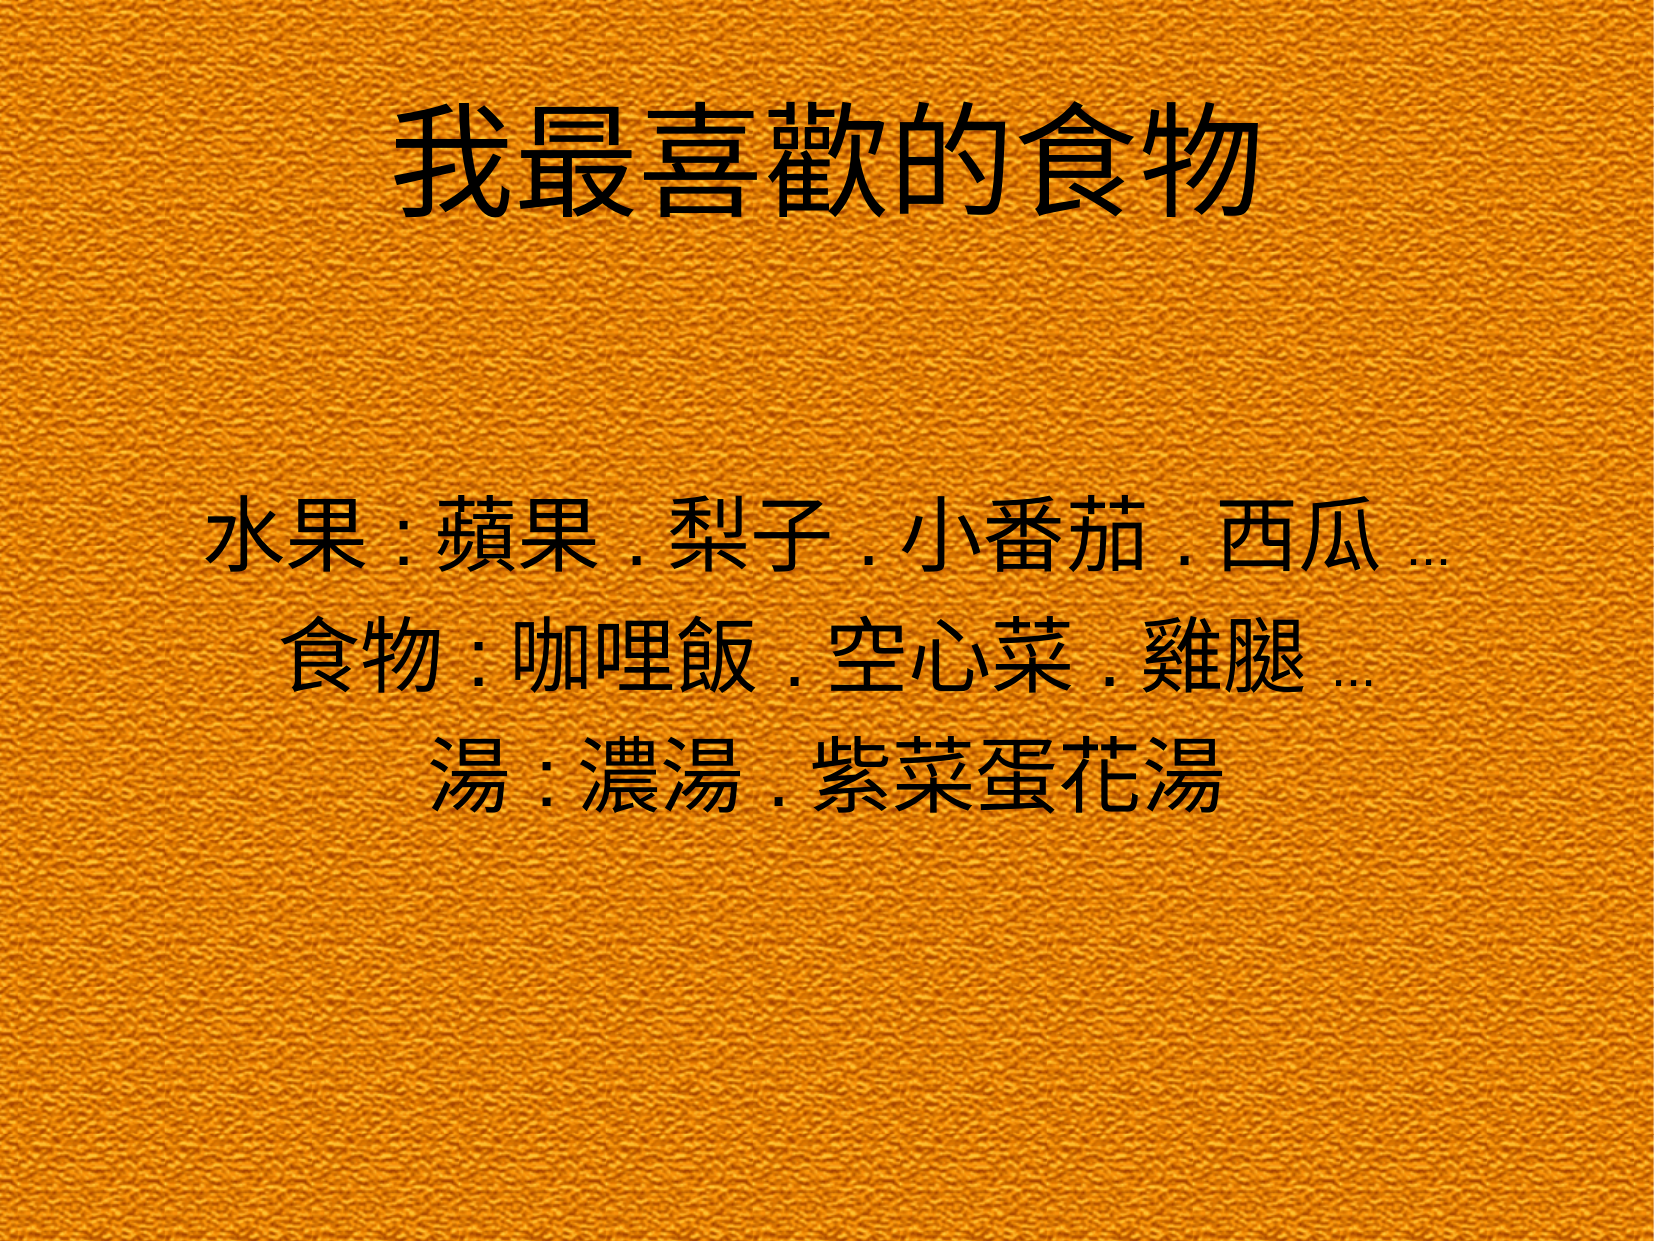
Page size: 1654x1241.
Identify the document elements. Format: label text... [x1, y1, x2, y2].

title 我最喜歡的食物 [82, 49, 1571, 257]
subtitle 水果:蘋果.梨子.小番茄.西瓜... 食物:咖哩飯.空心菜.雞腿... 湯:濃湯.紫菜蛋花湯 [82, 290, 1571, 1010]
picture [0, 0, 1654, 1241]
